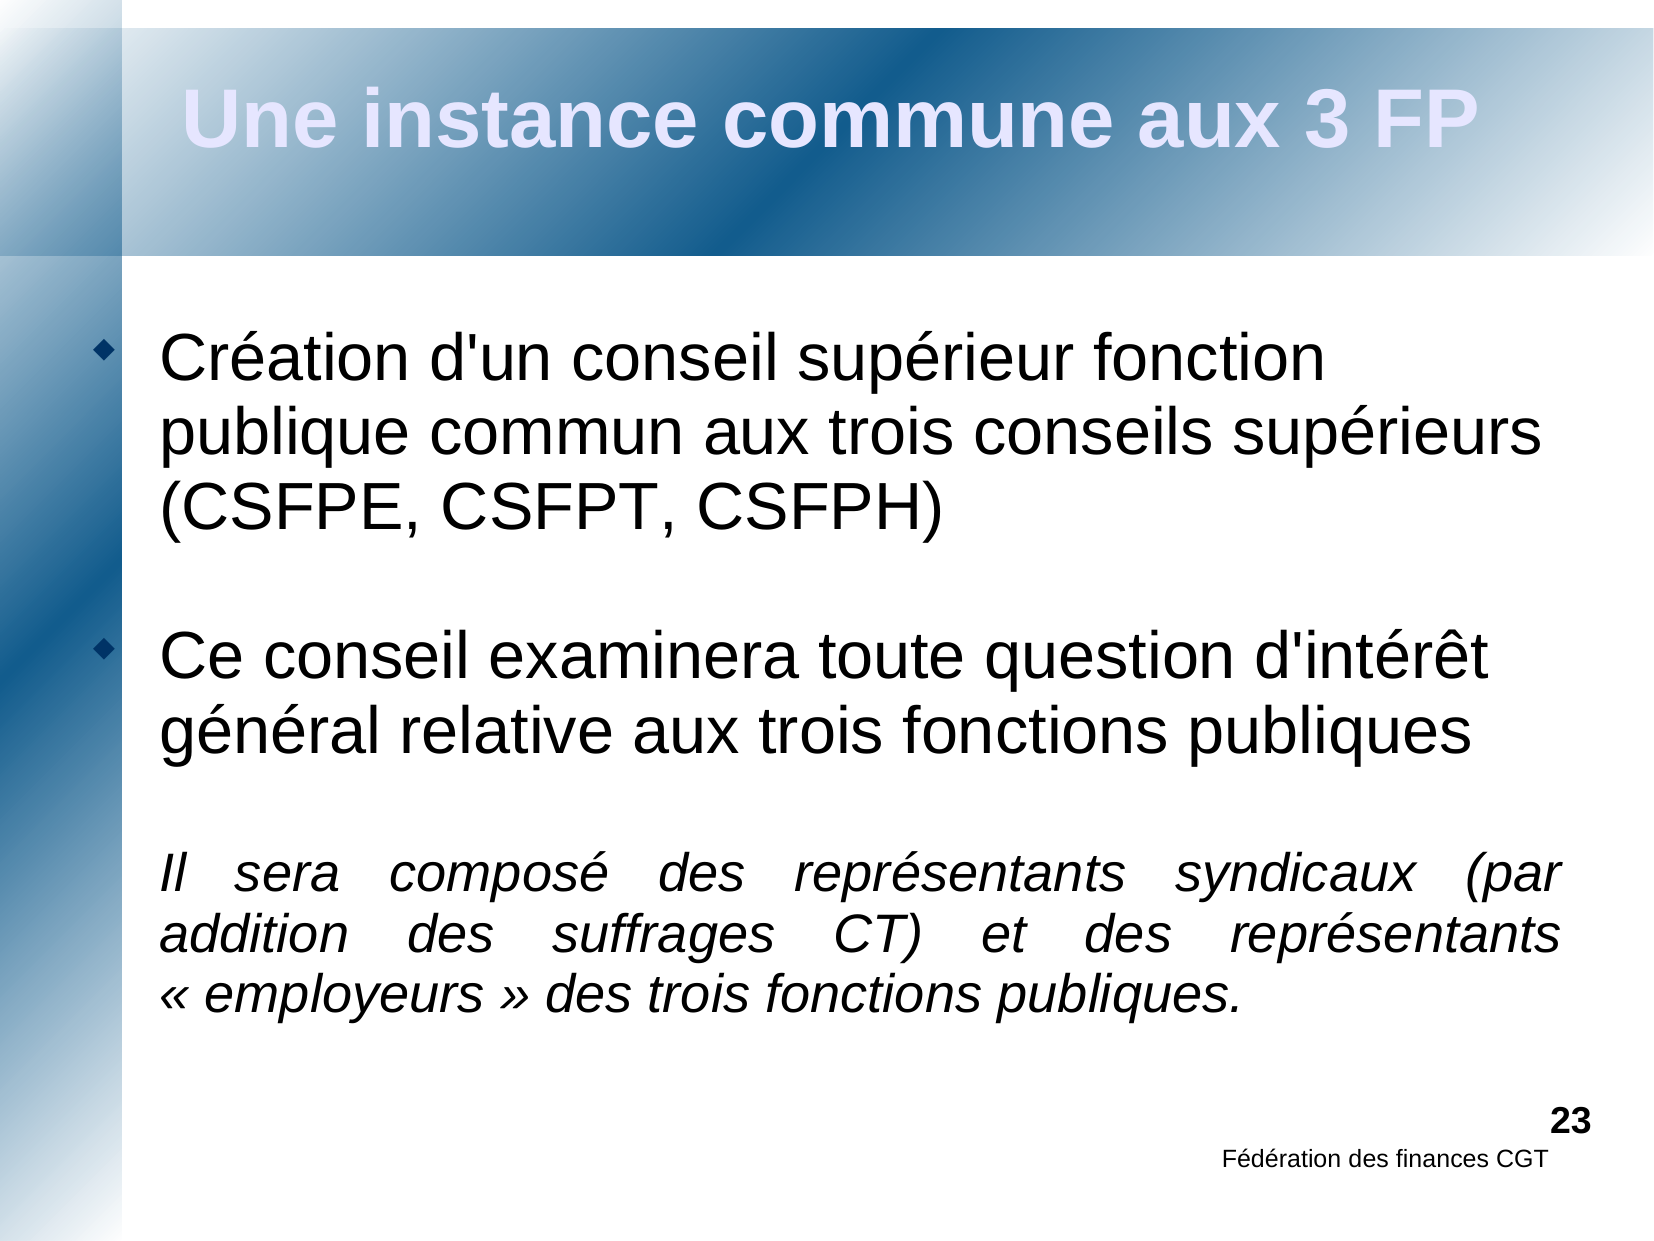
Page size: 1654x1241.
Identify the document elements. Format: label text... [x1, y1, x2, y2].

title Une instance commune aux 3 FP [125, 71, 1538, 165]
text_box <numéro> [1535, 1092, 1654, 1164]
text_box Fédération des finances CGT [1207, 1138, 1565, 1182]
list Création d'un conseil supérieur fonction publique commun aux trois conseils supérieurs (CSFPE, CSFPT, CSFPH) Ce conseil examinera toute question d'intérêt général relative aux trois fonctions publiques Il sera composé des représentants syndicaux (par addition des suffrages CT) et des représentants « employeurs » des trois fonctions publiques. [88, 319, 1564, 1177]
